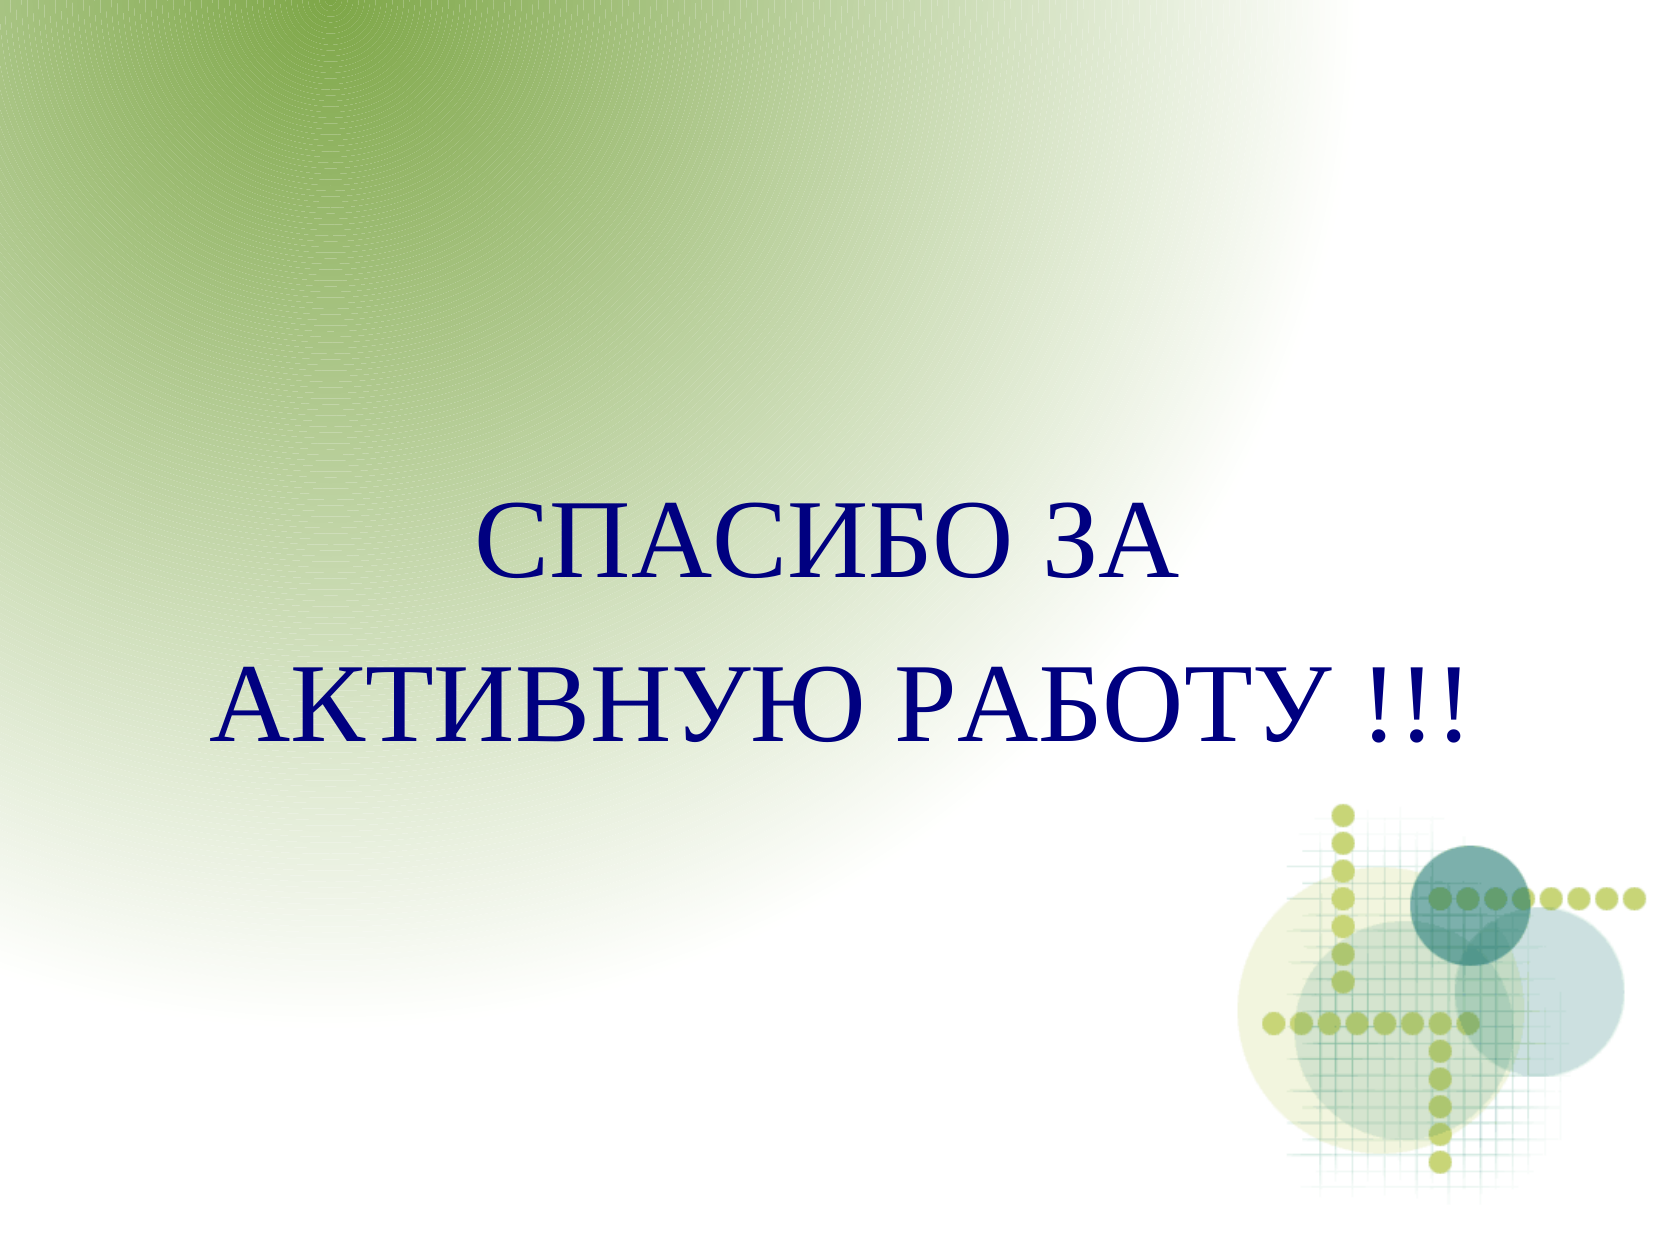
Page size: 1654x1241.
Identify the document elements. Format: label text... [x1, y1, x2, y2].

subtitle СПАСИБО ЗА АКТИВНУЮ РАБОТУ !!! [121, 110, 1534, 1119]
